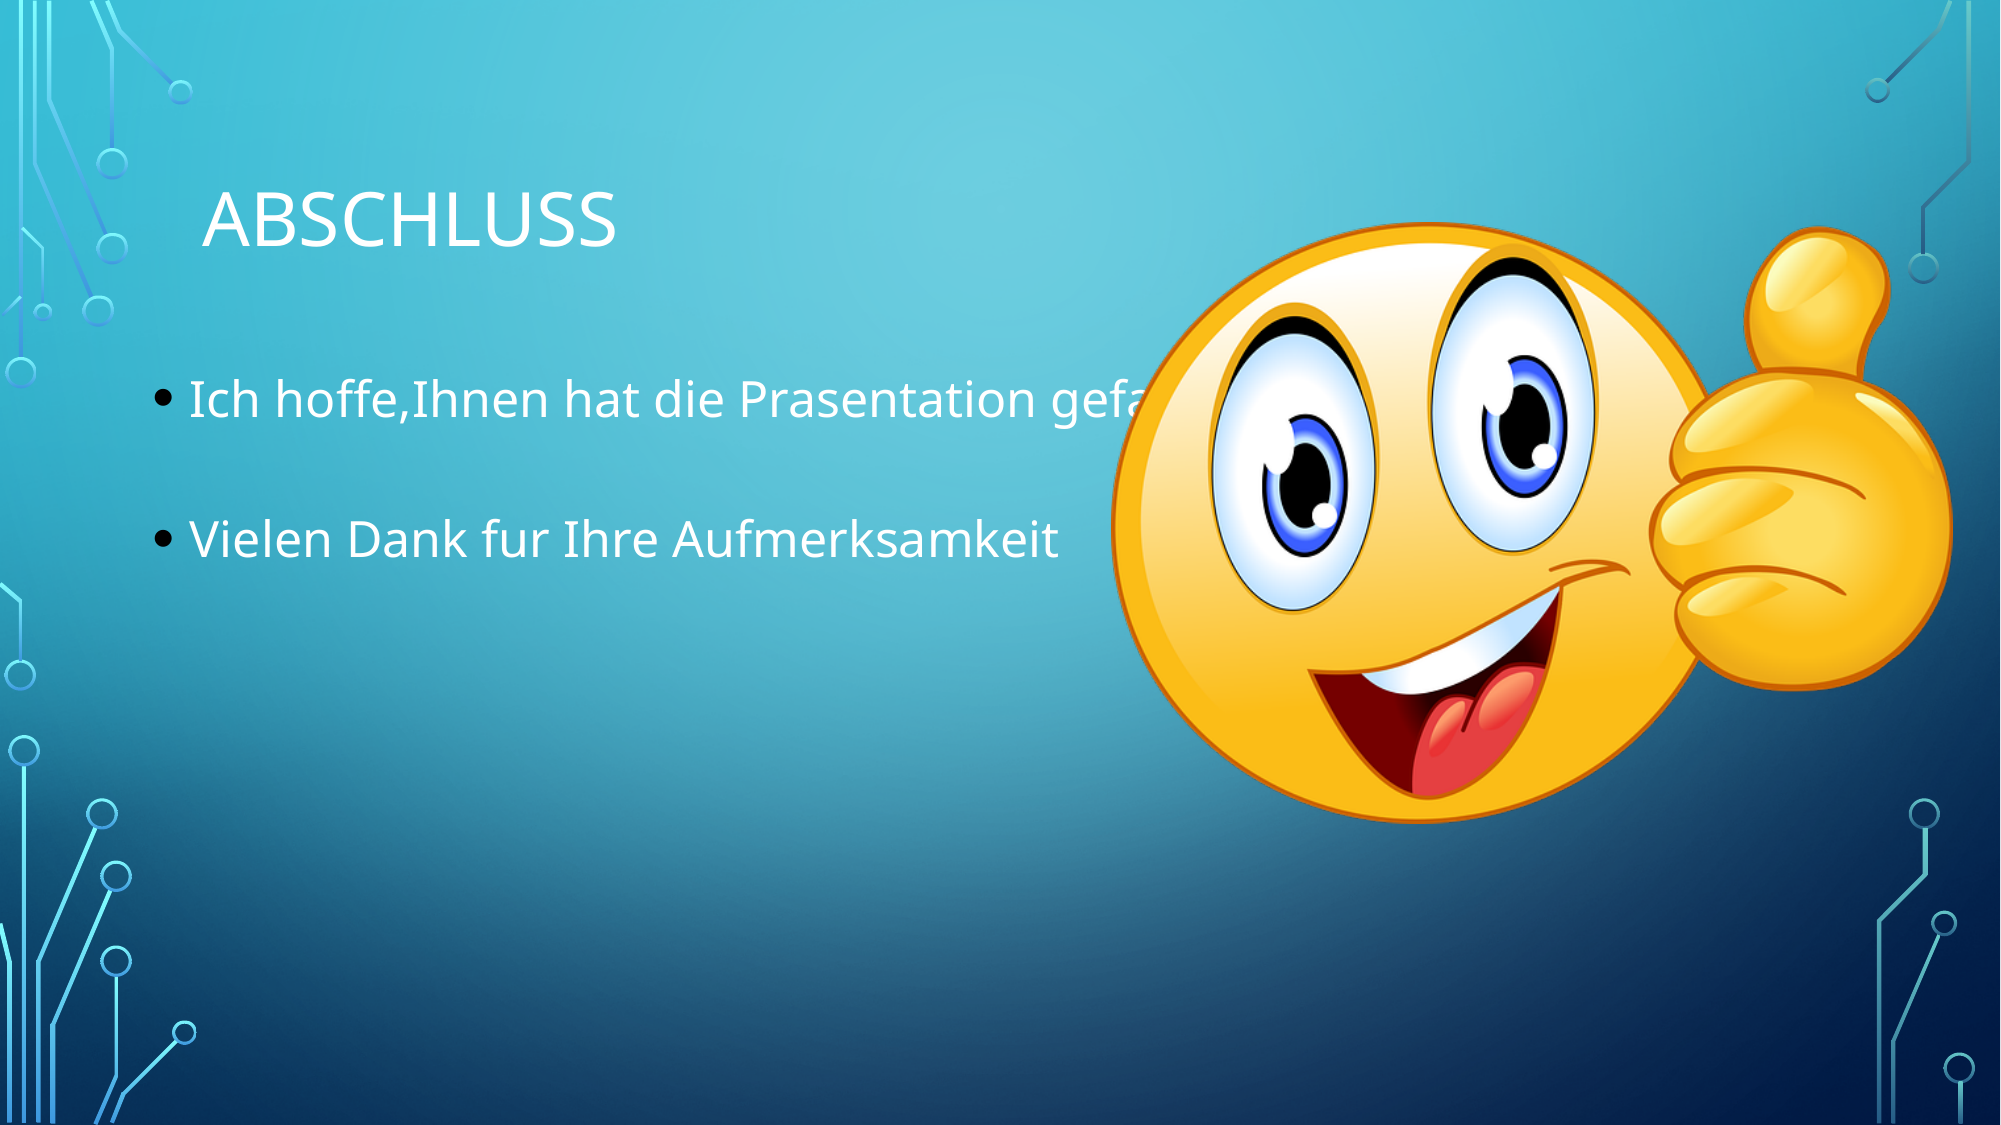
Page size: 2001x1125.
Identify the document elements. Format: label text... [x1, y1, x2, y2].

list Ich hoffe,Ihnen hat die Prasentation gefallen Vielen Dank fur Ihre Aufmerksamkeit [137, 299, 1286, 1014]
title Abschluss [187, 101, 1813, 299]
picture [1111, 222, 1953, 824]
